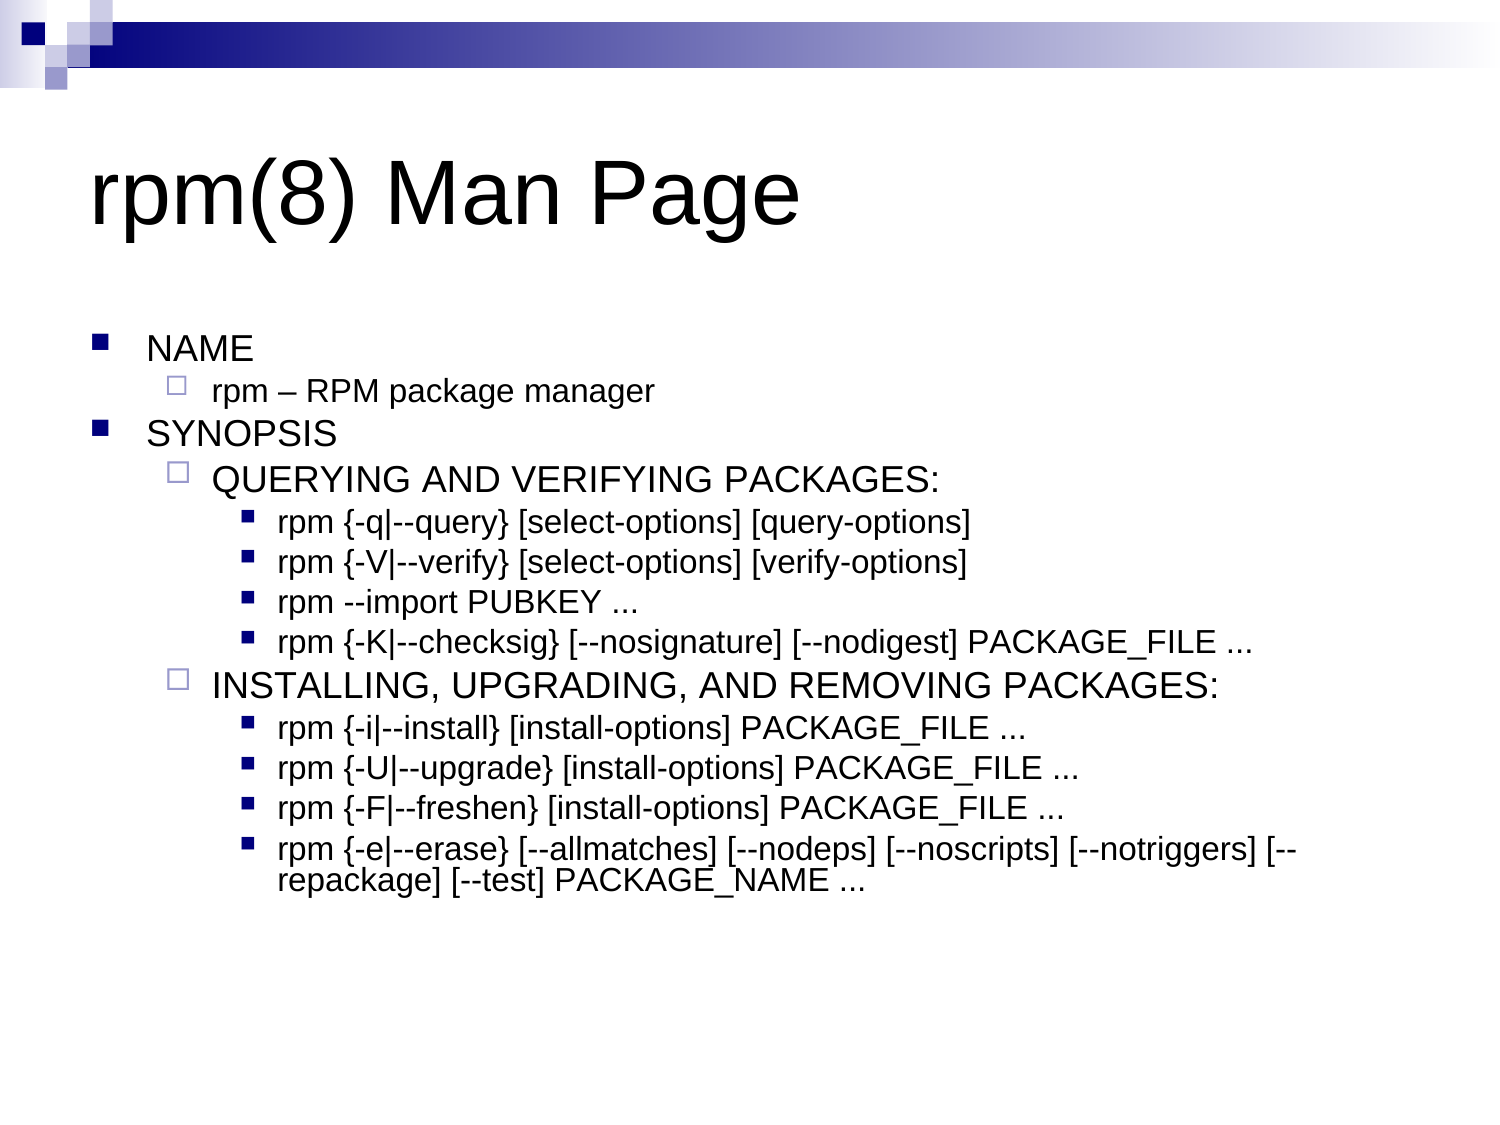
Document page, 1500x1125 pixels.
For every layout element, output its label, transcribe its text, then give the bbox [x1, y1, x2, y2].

list NAME rpm – RPM package manager SYNOPSIS QUERYING AND VERIFYING PACKAGES: rpm {-q|--query} [select-options] [query-options] rpm {-V|--verify} [select-options] [verify-options] rpm --import PUBKEY ... rpm {-K|--checksig} [--nosignature] [--nodigest] PACKAGE_FILE ... INSTALLING, UPGRADING, AND REMOVING PACKAGES: rpm {-i|--install} [install-options] PACKAGE_FILE ... rpm {-U|--upgrade} [install-options] PACKAGE_FILE ... rpm {-F|--freshen} [install-options] PACKAGE_FILE ... rpm {-e|--erase} [--allmatches] [--nodeps] [--noscripts] [--notriggers] [--repackage] [--test] PACKAGE_NAME ... [75, 324, 1426, 963]
title rpm(8) Man Page [75, 75, 1426, 301]
